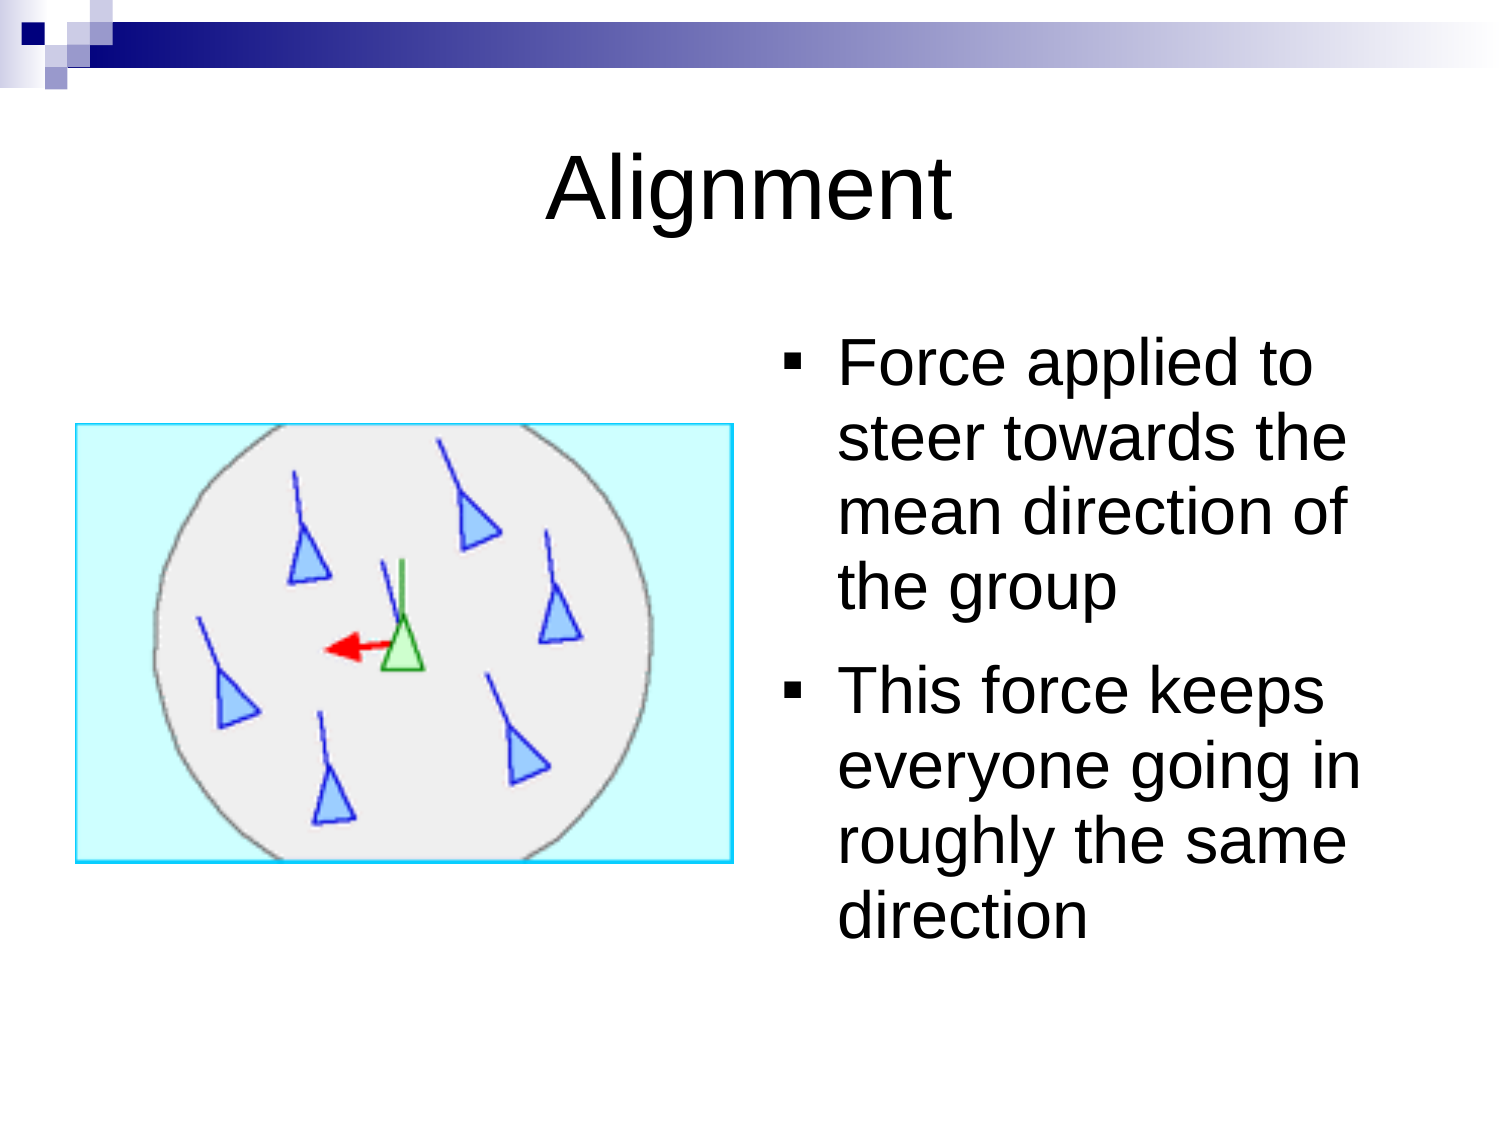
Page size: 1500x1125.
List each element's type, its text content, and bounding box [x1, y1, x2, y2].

title Alignment [75, 75, 1425, 300]
list Force applied to steer towards the mean direction of the group This force keeps everyone going in roughly the same direction [766, 324, 1426, 963]
picture [77, 425, 730, 860]
